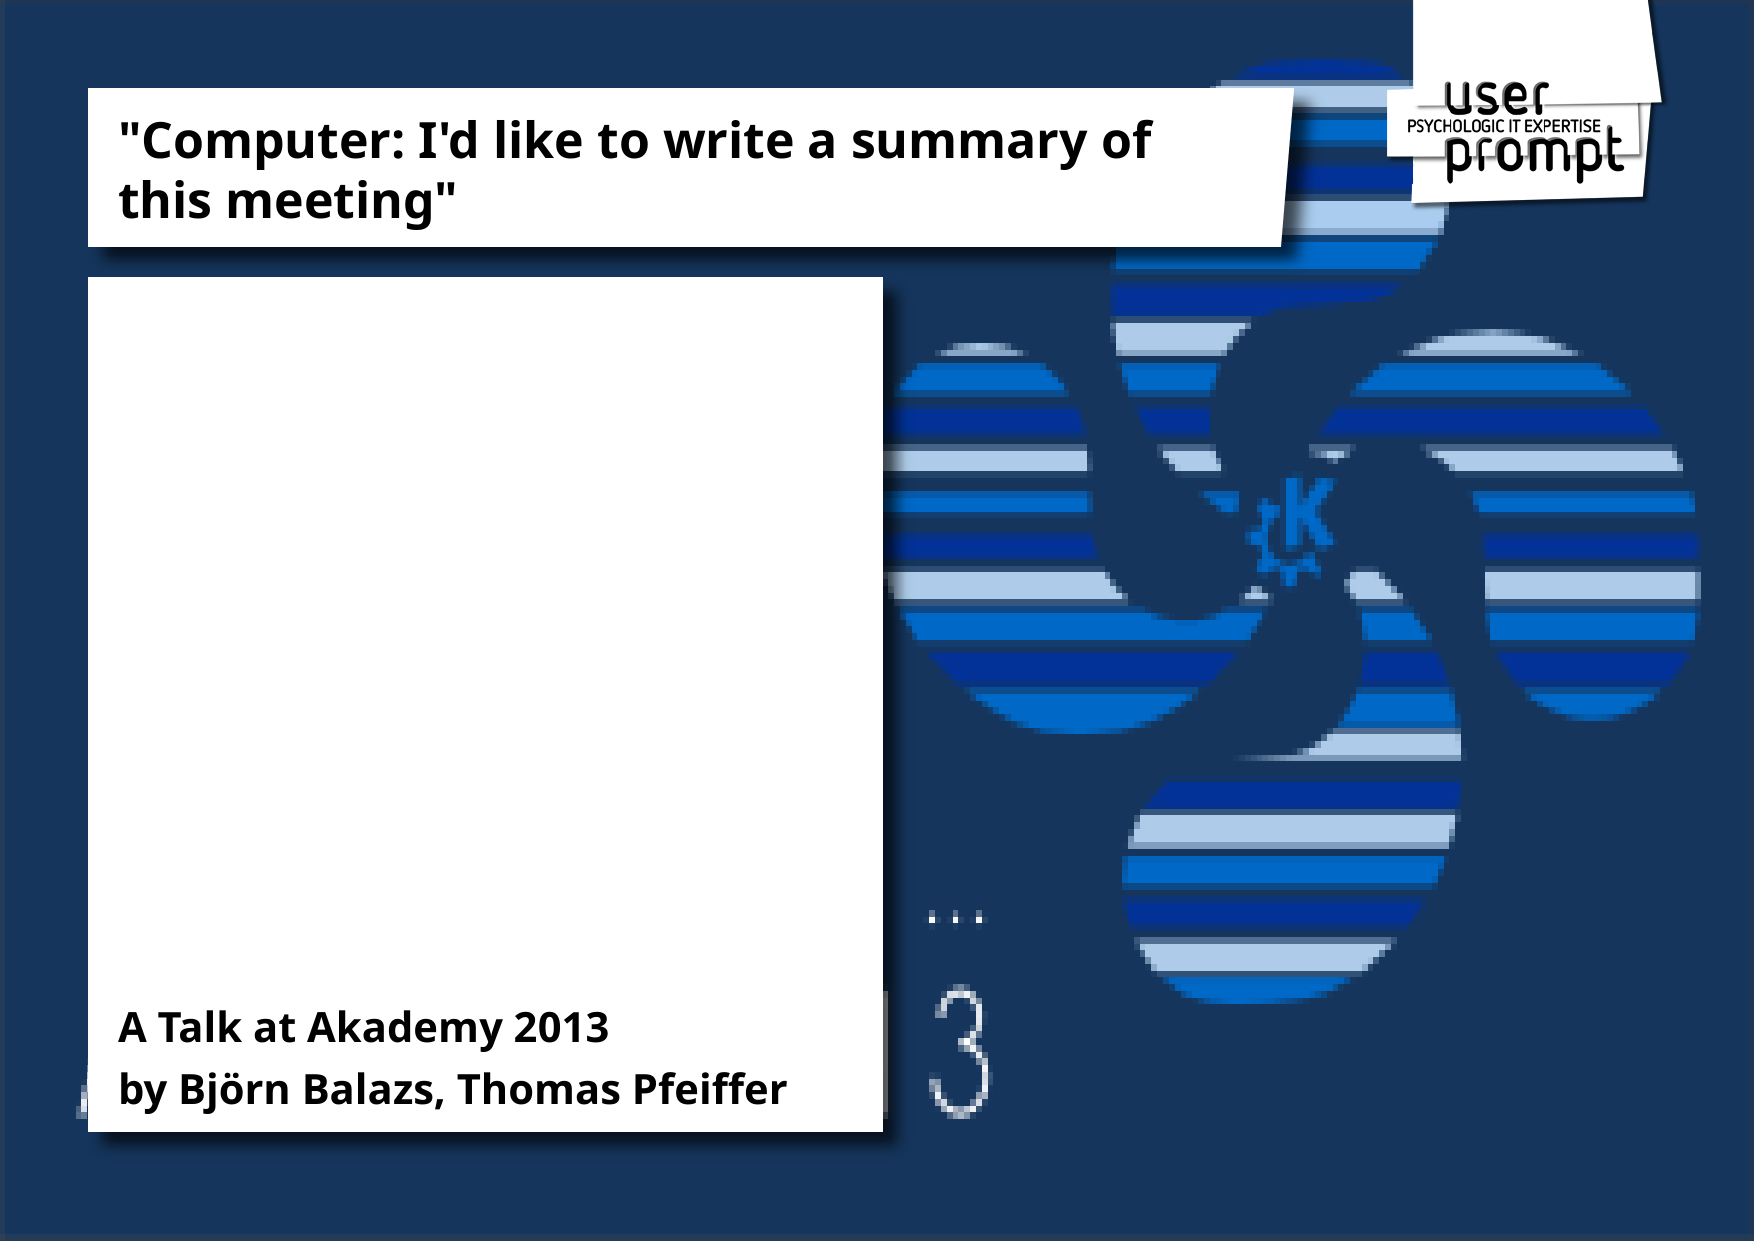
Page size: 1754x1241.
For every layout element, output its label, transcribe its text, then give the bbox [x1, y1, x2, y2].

title "Computer: I'd like to write a summary of this meeting" [88, 88, 1288, 249]
picture [0, 0, 1754, 1241]
subtitle A Talk at Akademy 2013 by Björn Balazs, Thomas Pfeiffer [88, 277, 880, 1128]
